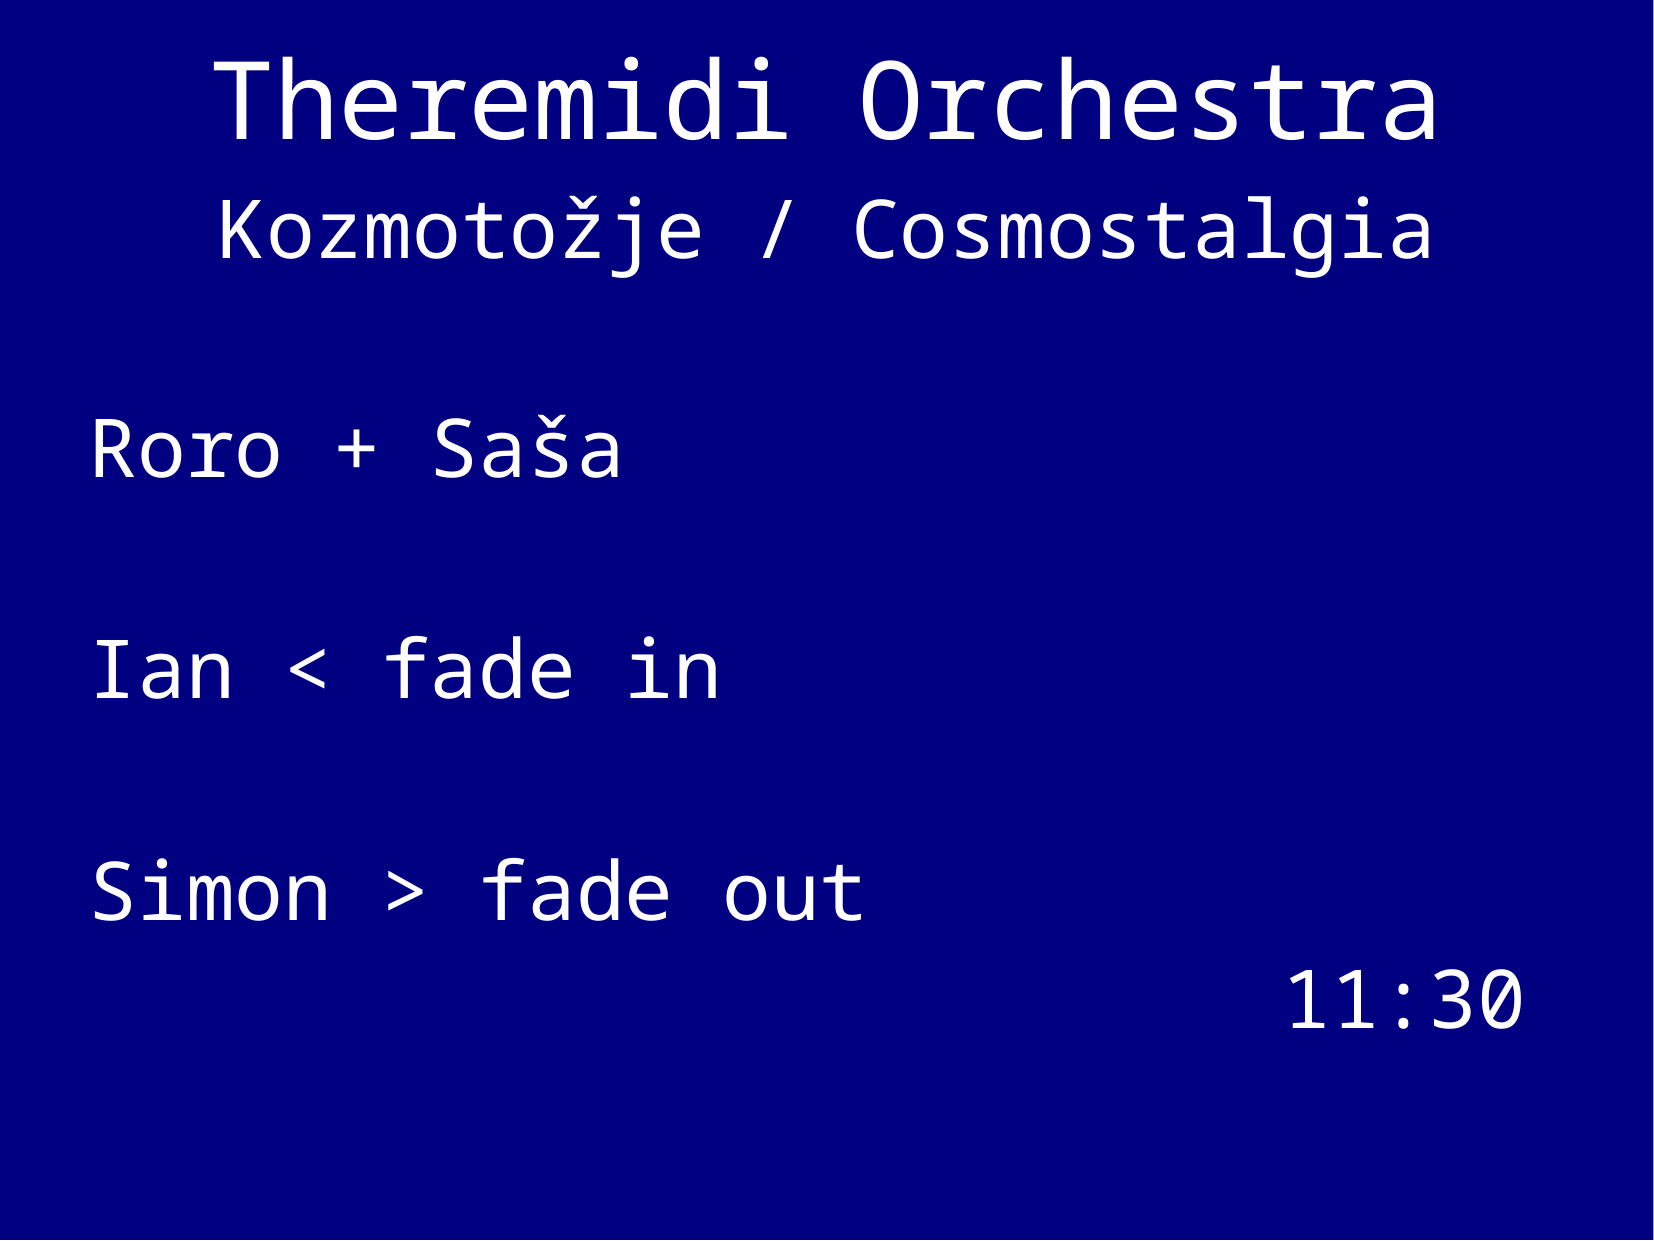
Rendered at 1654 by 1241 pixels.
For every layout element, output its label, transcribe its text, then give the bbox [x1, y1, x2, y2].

subtitle Roro + Saša Ian < fade in Simon > fade out [88, 272, 1566, 1063]
text_box 11:30 [1282, 900, 1620, 1096]
title Theremidi Orchestra Kozmotožje / Cosmostalgia [82, 49, 1571, 257]
